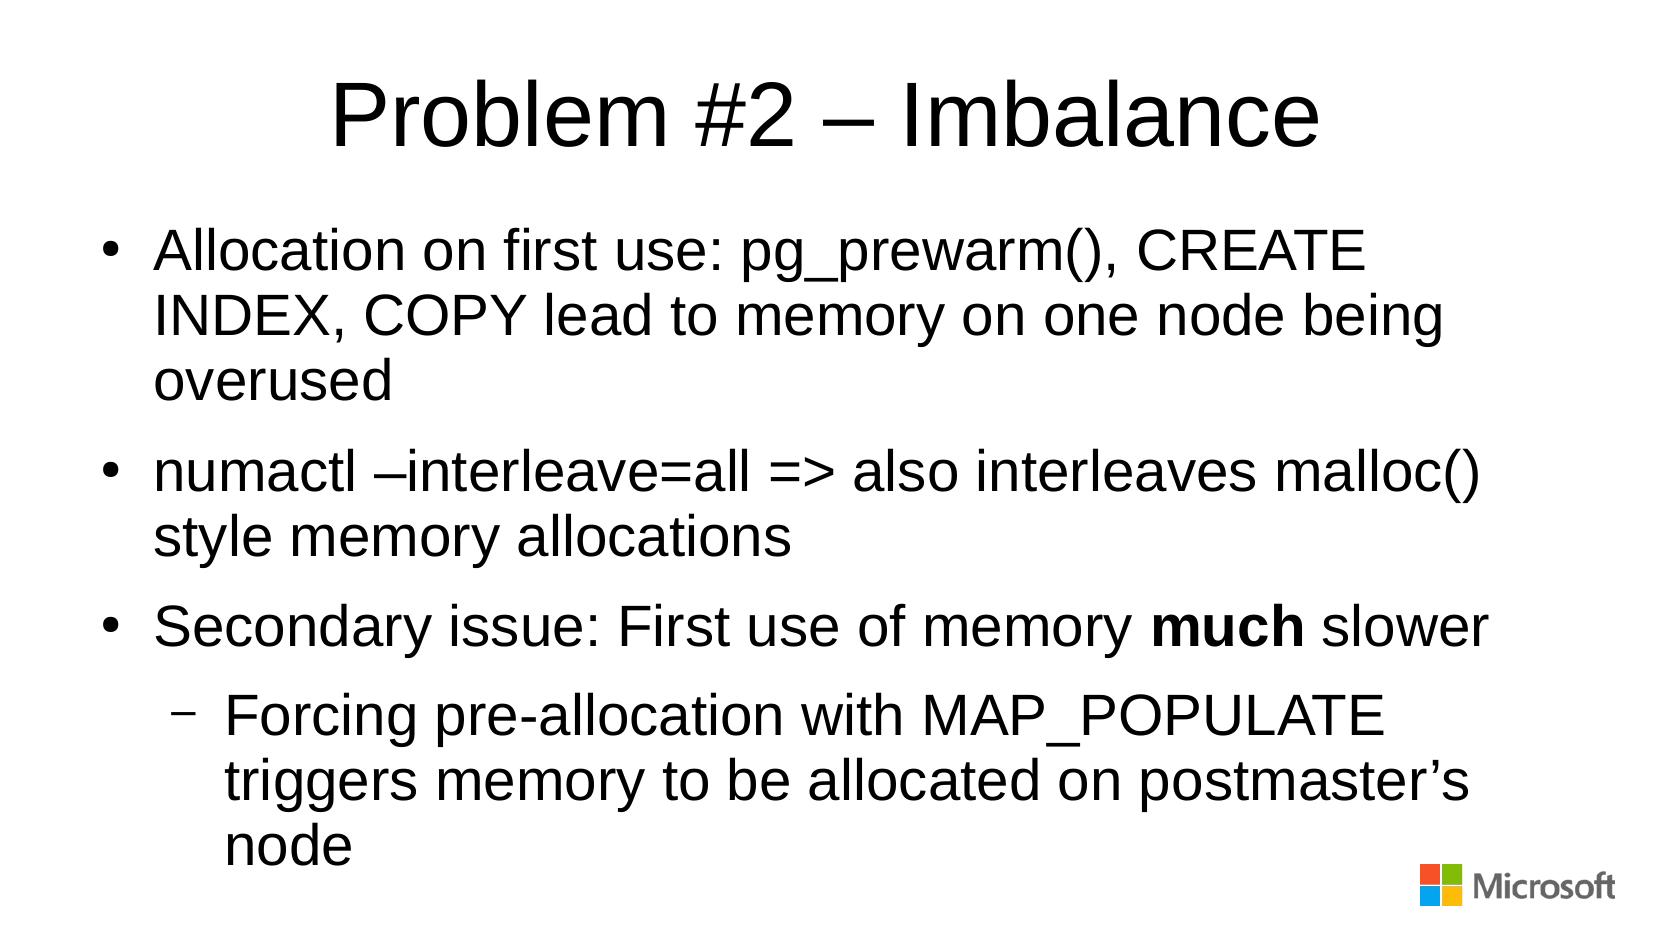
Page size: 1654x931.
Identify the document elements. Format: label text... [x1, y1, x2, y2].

picture [1440, 864, 1615, 906]
title Problem #2 – Imbalance [82, 37, 1571, 193]
list Allocation on first use: pg_prewarm(), CREATE INDEX, COPY lead to memory on one node being overused numactl –interleave=all => also interleaves malloc() style memory allocations Secondary issue: First use of memory much slower Forcing pre-allocation with MAP_POPULATE triggers memory to be allocated on postmaster’s node [82, 217, 1571, 886]
